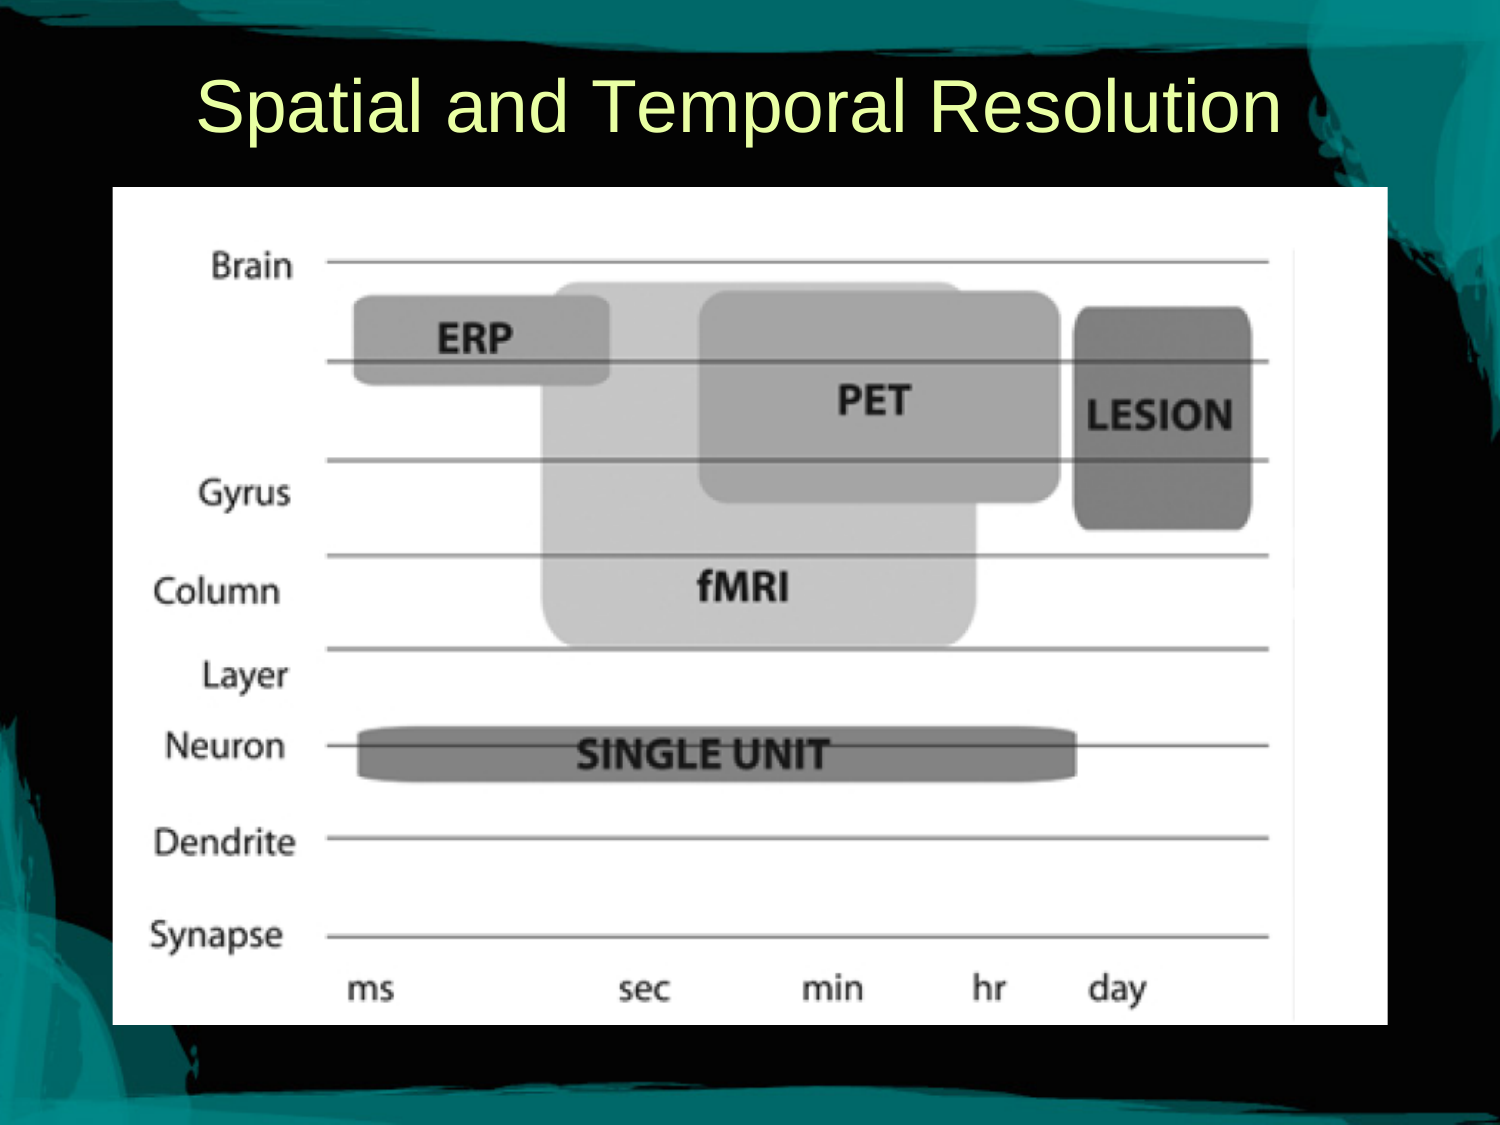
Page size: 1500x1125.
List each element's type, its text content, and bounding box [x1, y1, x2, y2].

picture [0, 0, 1500, 1125]
title Spatial and Temporal Resolution [37, 12, 1463, 201]
